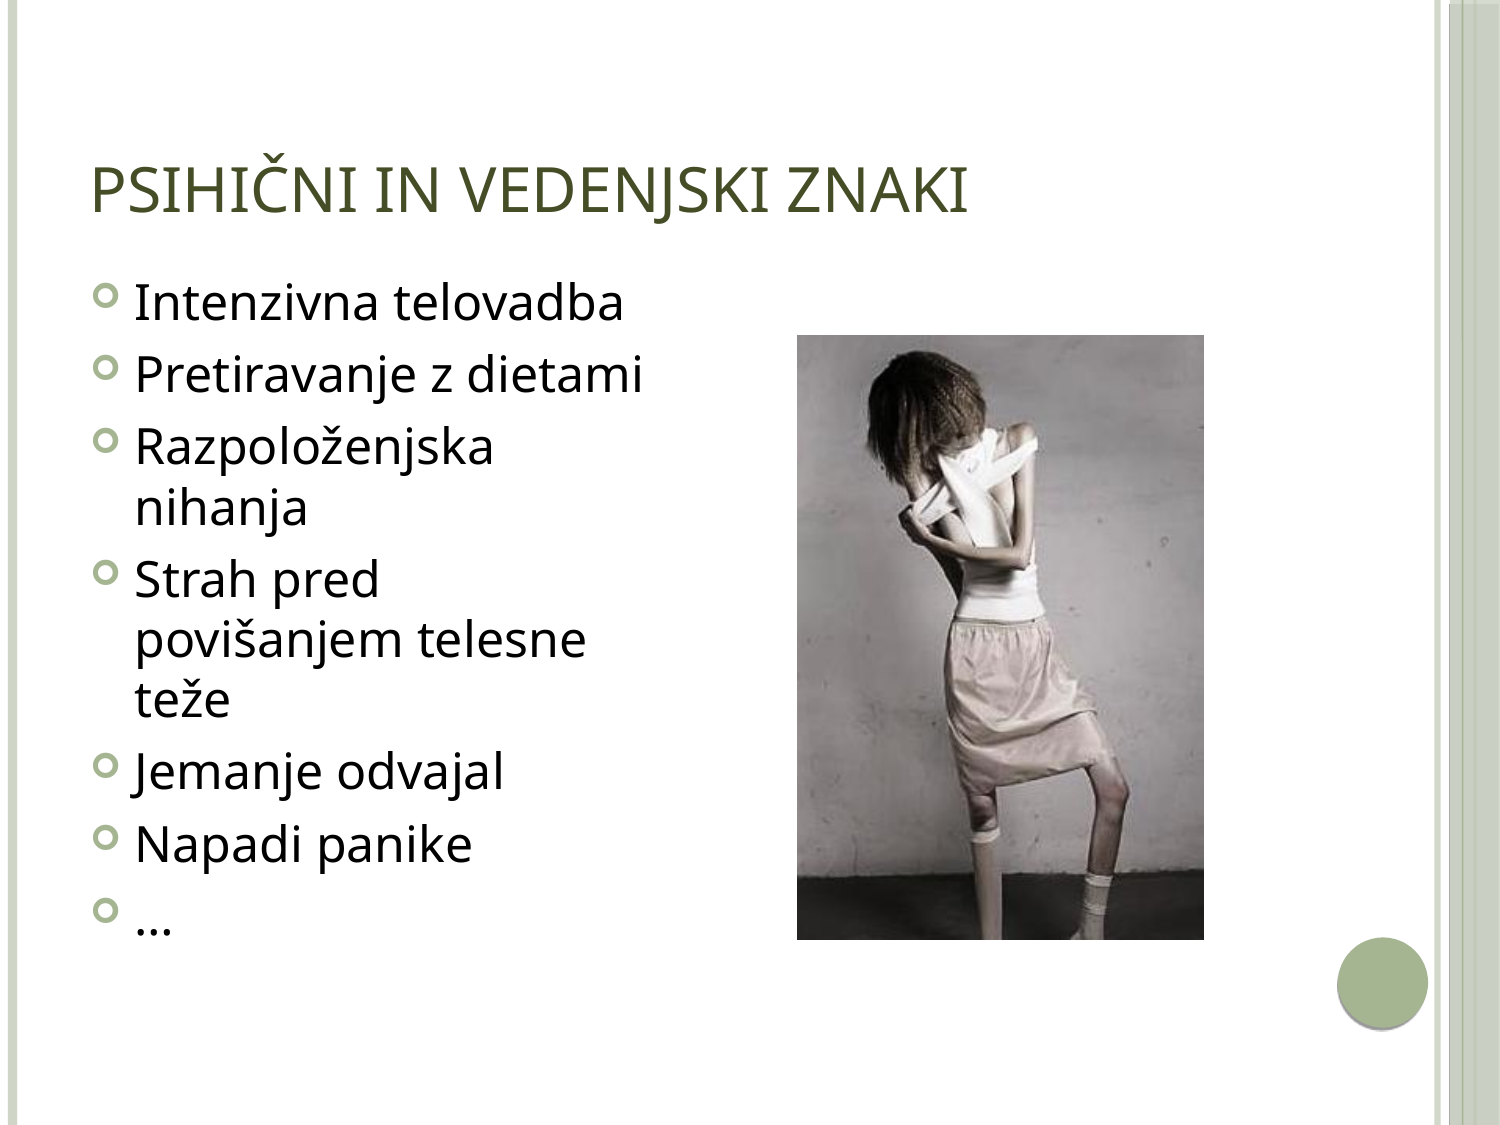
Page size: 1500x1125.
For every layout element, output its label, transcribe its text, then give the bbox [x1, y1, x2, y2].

list Intenzivna telovadba Pretiravanje z dietami Razpoloženjska nihanja Strah pred povišanjem telesne teže Jemanje odvajal Napadi panike … [75, 262, 675, 1013]
title PSIHIČNI IN VEDENJSKI ZNAKI [75, 45, 1300, 233]
picture [797, 335, 1204, 940]
